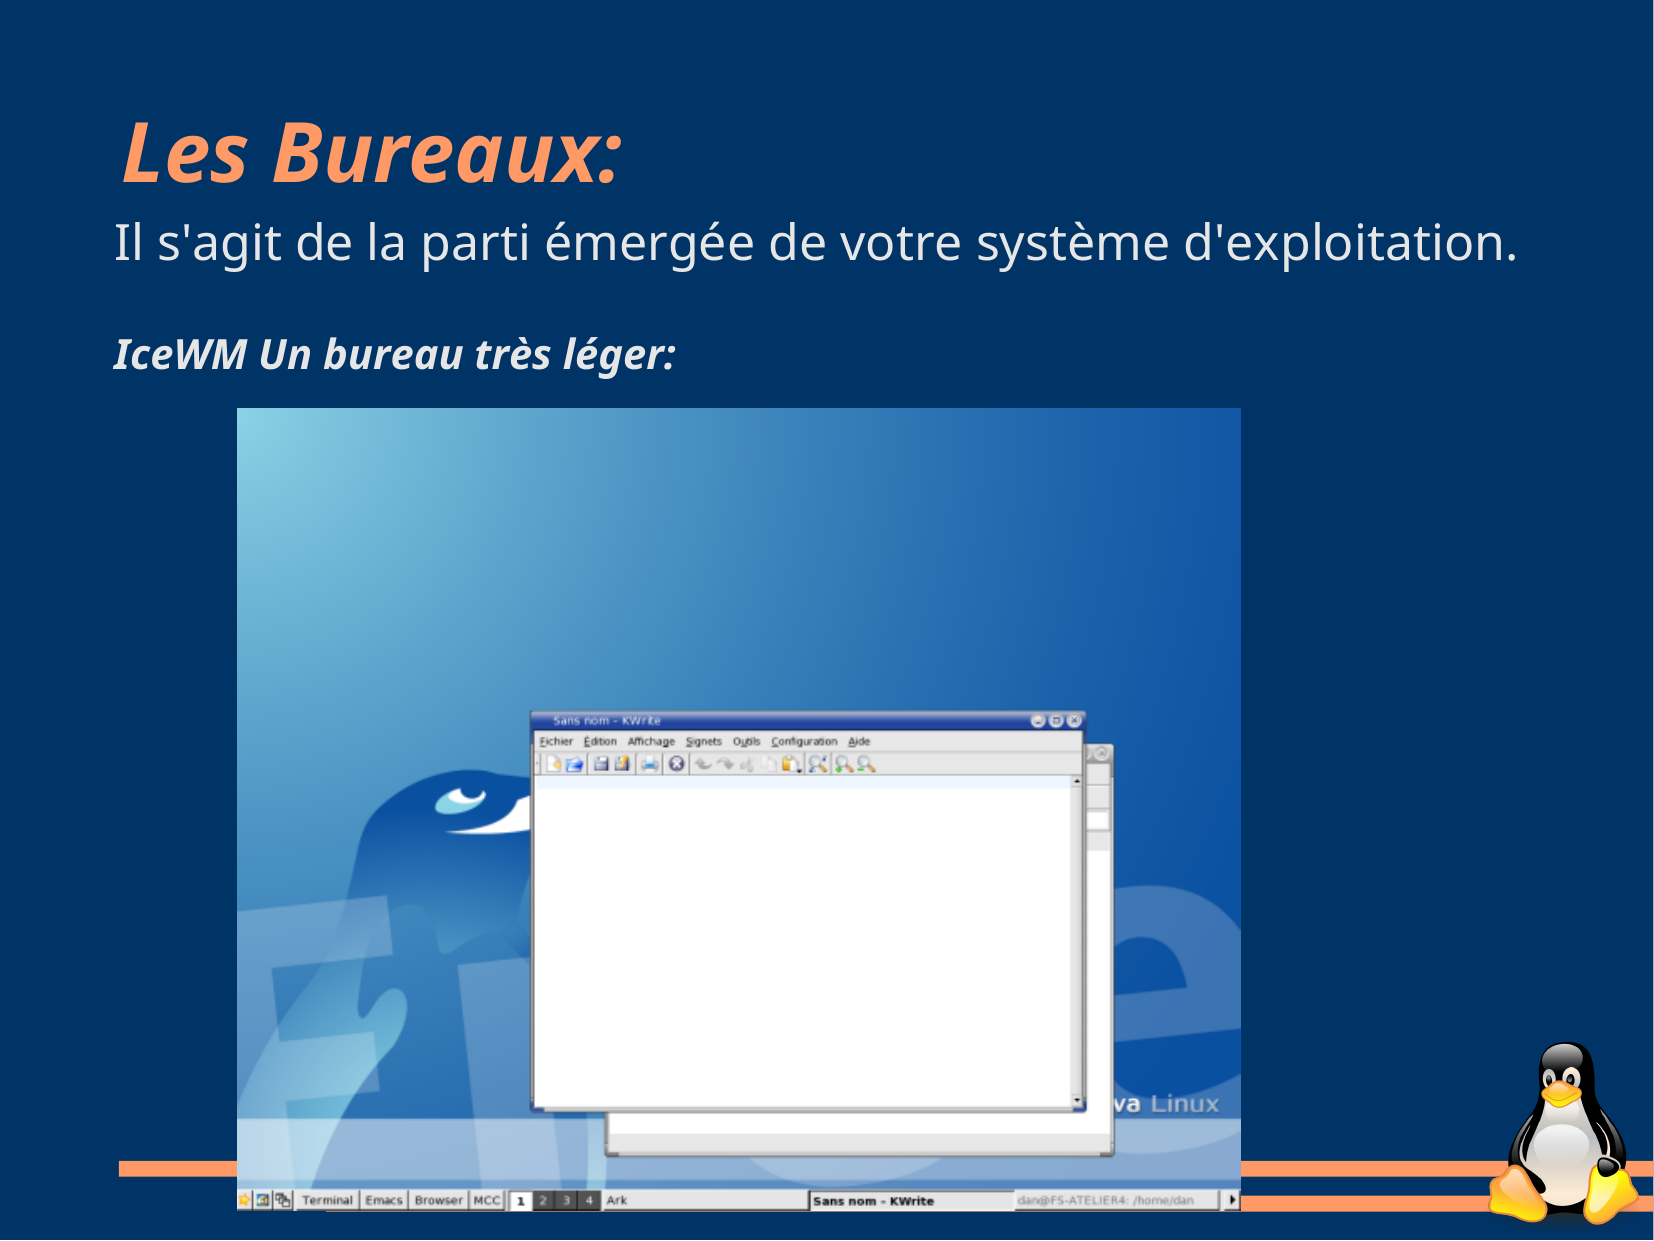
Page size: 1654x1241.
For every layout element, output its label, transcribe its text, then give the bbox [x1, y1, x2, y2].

title Les Bureaux: [121, 46, 1534, 206]
picture [237, 408, 1241, 1211]
picture [1476, 1033, 1649, 1241]
list Il s'agit de la parti émergée de votre système d'exploitation. [96, 206, 1536, 279]
list IceWM Un bureau très léger: [96, 324, 1536, 397]
